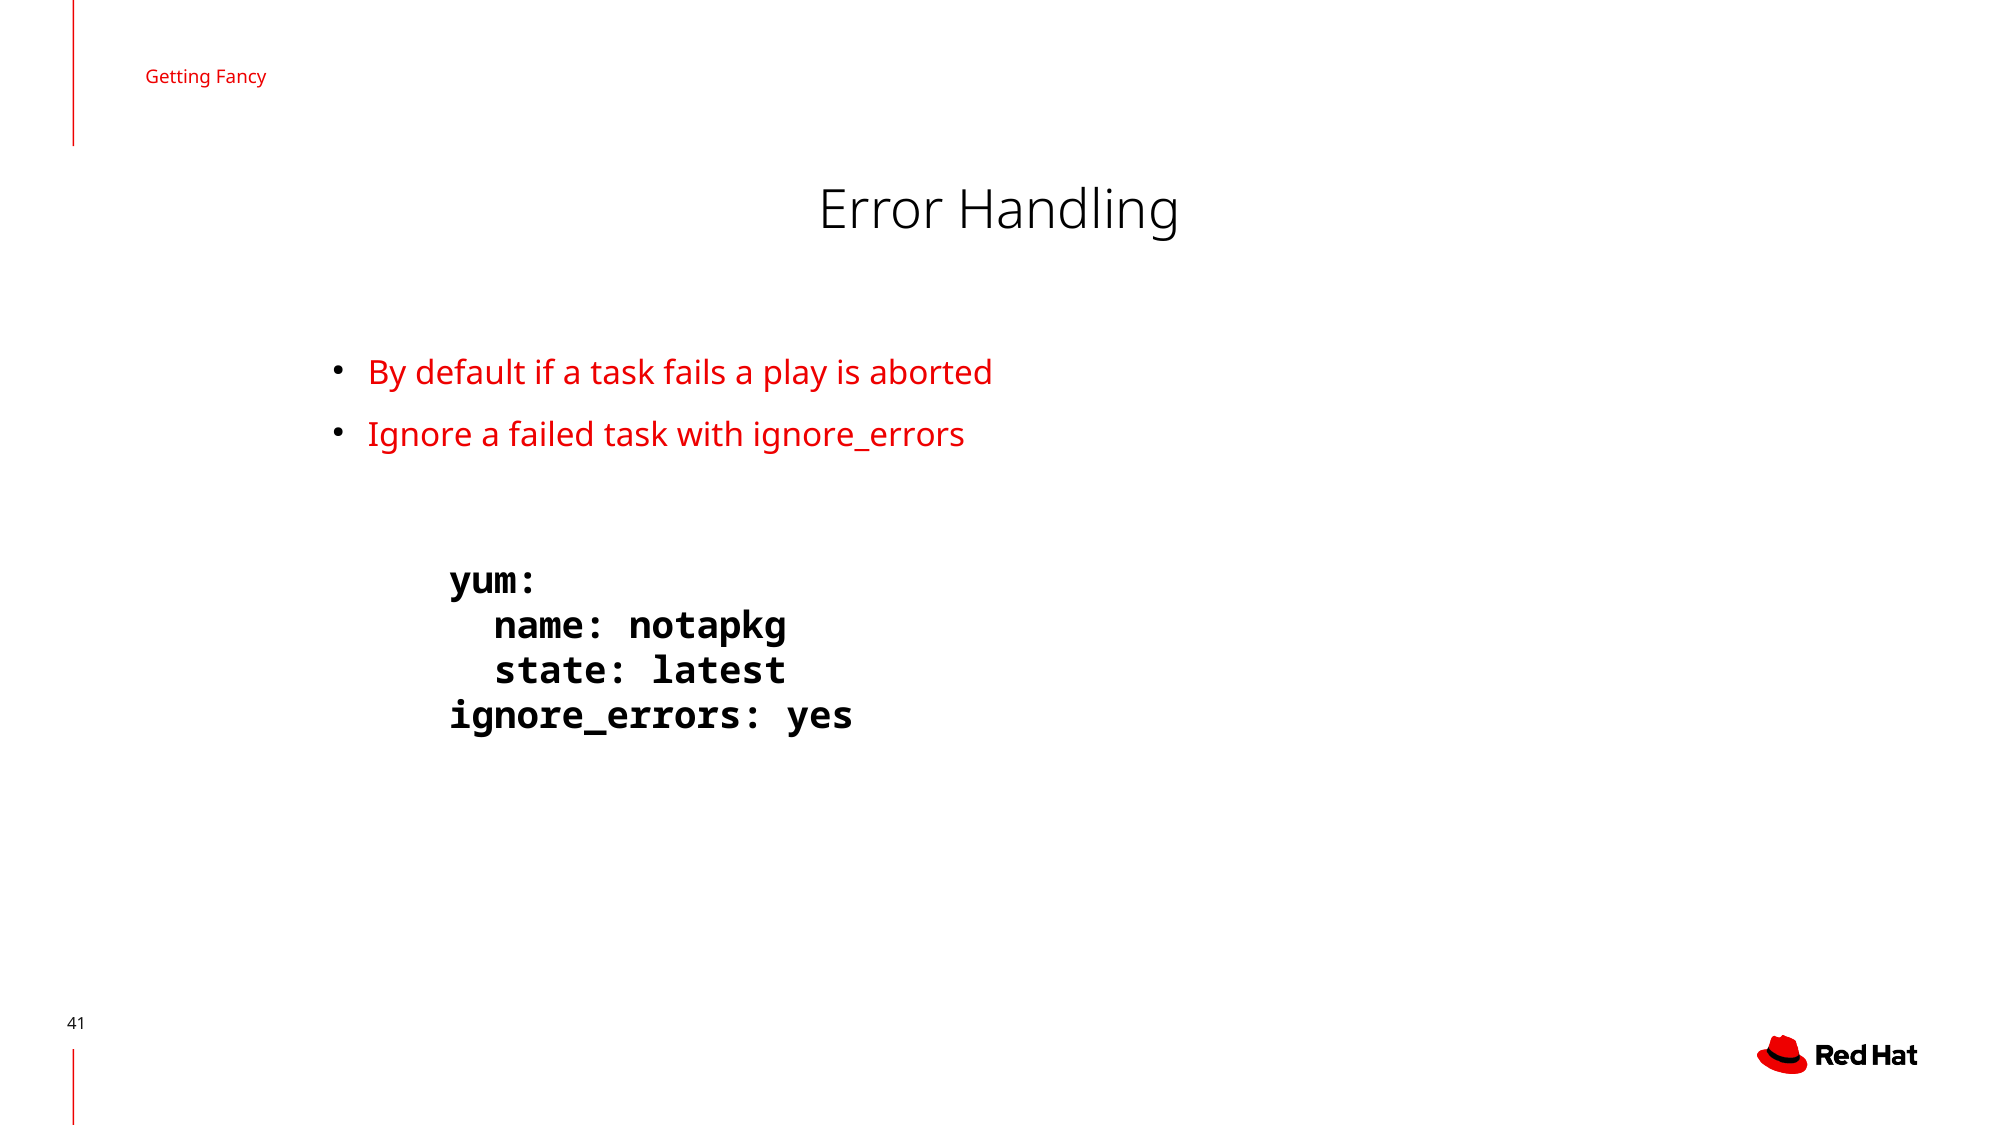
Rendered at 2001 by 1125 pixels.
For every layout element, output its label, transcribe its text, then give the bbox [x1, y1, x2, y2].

text_box yum: name: notapkg state: latest ignore_errors: yes [434, 548, 1296, 924]
text_box By default if a task fails a play is aborted Ignore a failed task with ignore_errors [332, 329, 1653, 568]
title Error Handling [287, 155, 1713, 315]
picture [1757, 1035, 1918, 1074]
subtitle Getting Fancy [73, 9, 918, 143]
